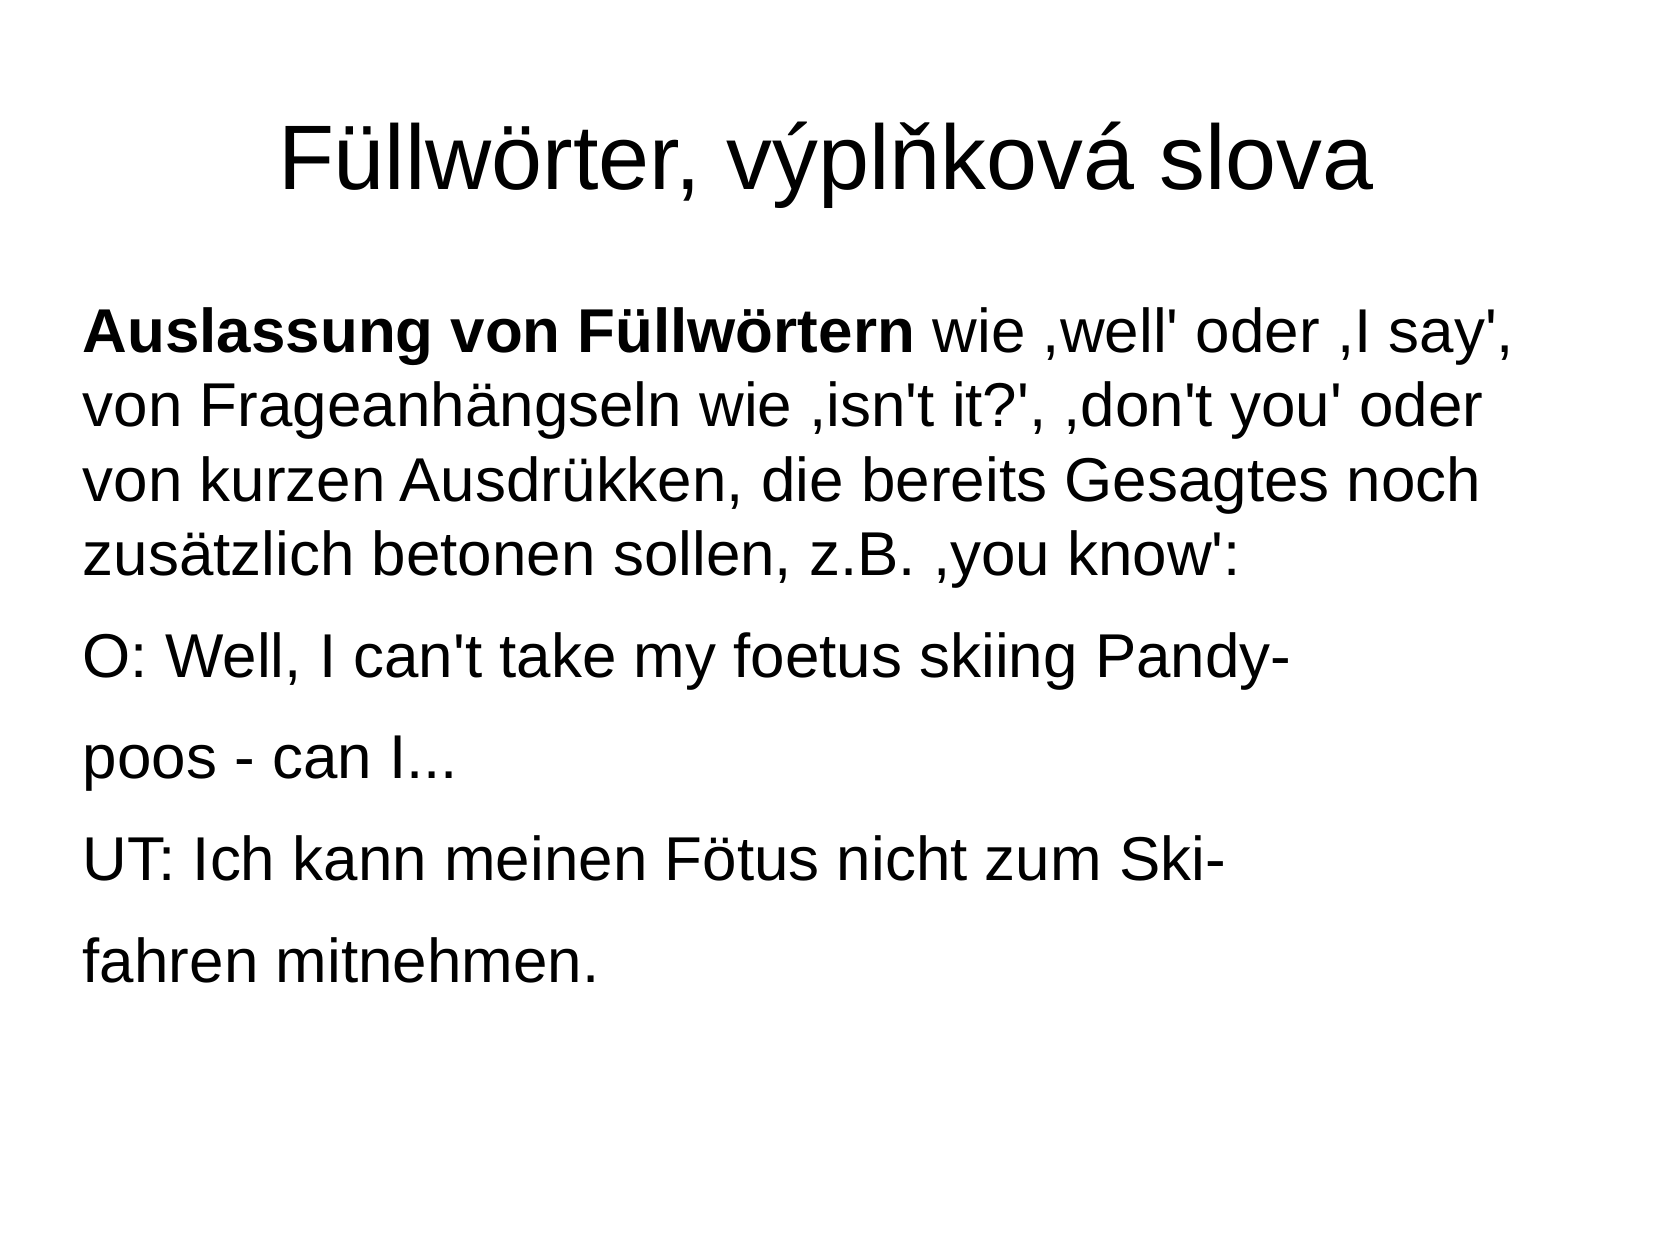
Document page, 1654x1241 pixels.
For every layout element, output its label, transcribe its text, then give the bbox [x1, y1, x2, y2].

title Füllwörter, výplňková slova [82, 49, 1571, 257]
list Auslassung von Füllwörtern wie ,well' oder ,I say', von Frageanhängseln wie ,isn't it?', ,don't you' oder von kurzen Ausdrükken, die bereits Gesagtes noch zusätzlich betonen sollen, z.B. ,you know': O: Well, I can't take my foetus skiing Pandy- poos - can I... UT: Ich kann meinen Fötus nicht zum Ski- fahren mitnehmen. [82, 290, 1571, 1010]
